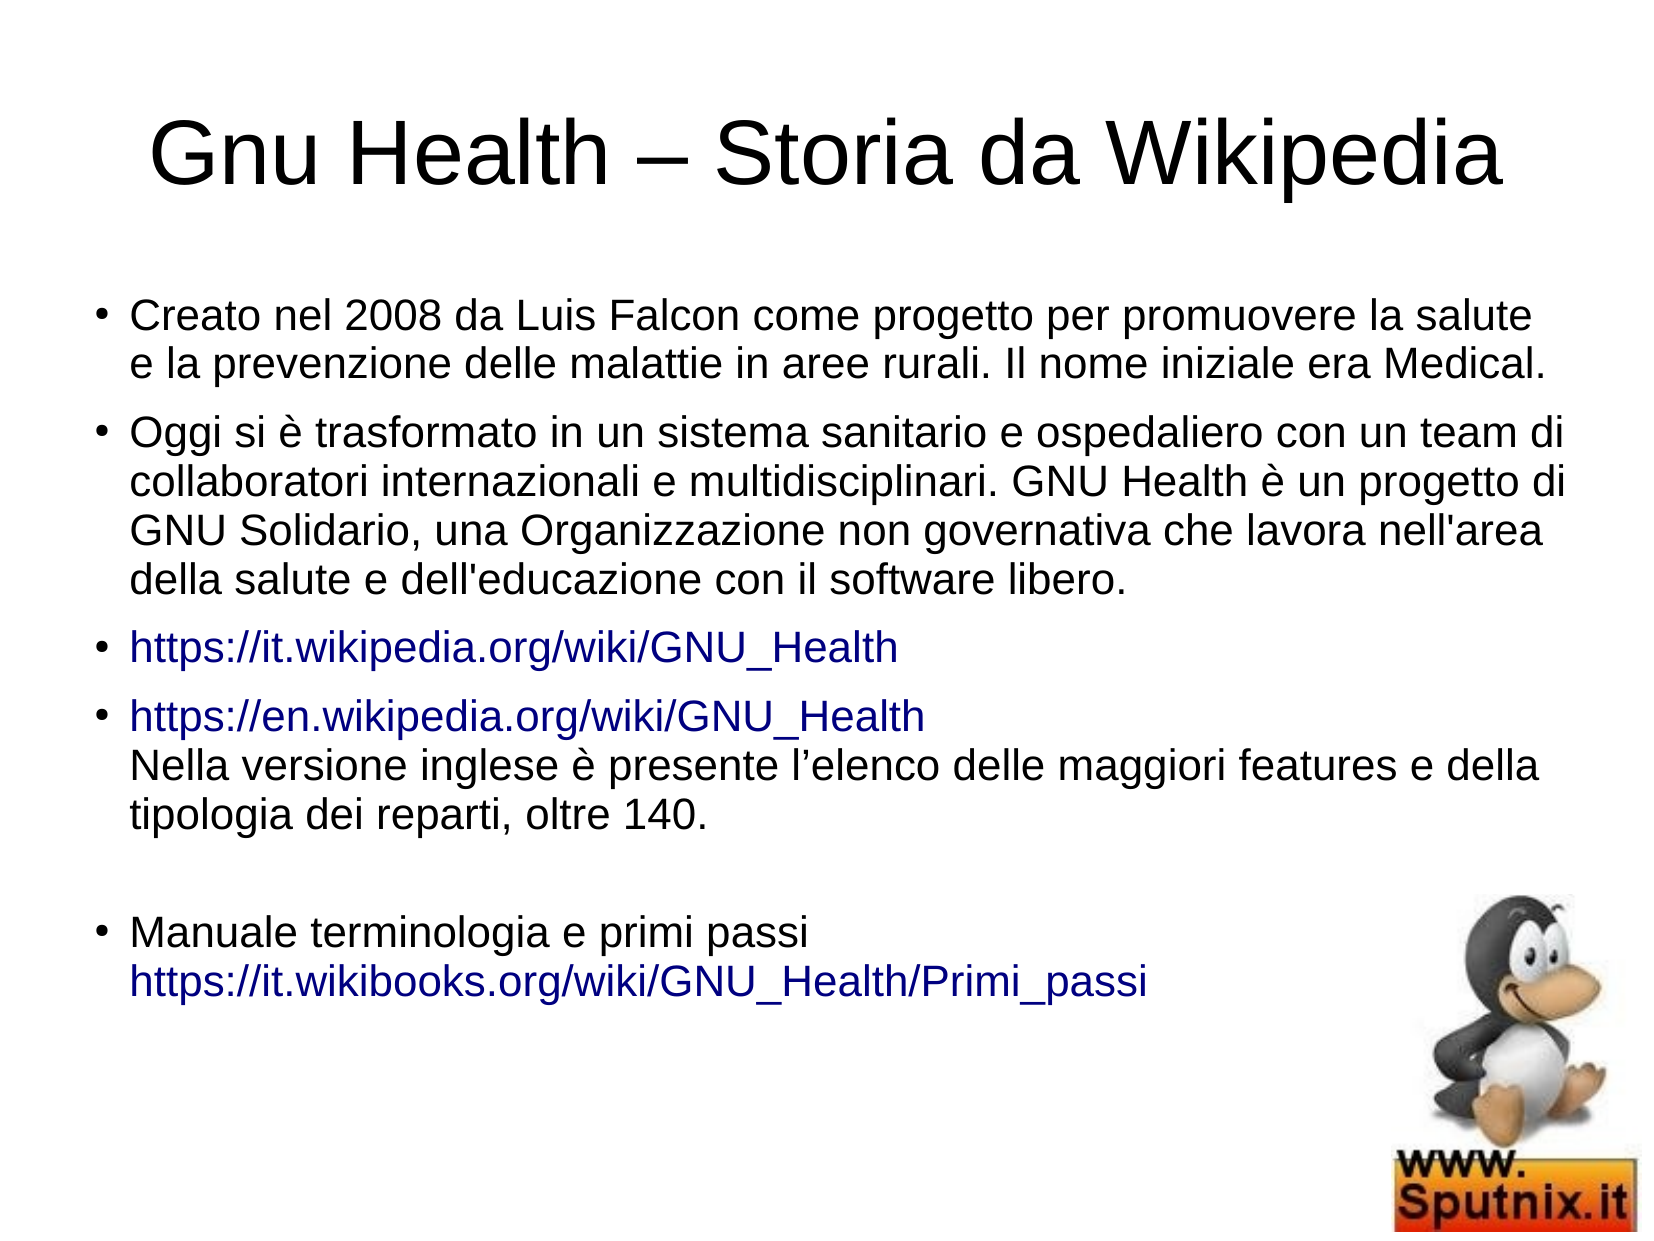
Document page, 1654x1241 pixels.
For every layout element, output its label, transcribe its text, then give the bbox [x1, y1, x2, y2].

list Creato nel 2008 da Luis Falcon come progetto per promuovere la salute e la prevenzione delle malattie in aree rurali. Il nome iniziale era Medical. Oggi si è trasformato in un sistema sanitario e ospedaliero con un team di collaboratori internazionali e multidisciplinari. GNU Health è un progetto di GNU Solidario, una Organizzazione non governativa che lavora nell'area della salute e dell'educazione con il software libero. https://it.wikipedia.org/wiki/GNU_Health https://en.wikipedia.org/wiki/GNU_Health Nella versione inglese è presente l’elenco delle maggiori features e della tipologia dei reparti, oltre 140. Manuale terminologia e primi passi https://it.wikibooks.org/wiki/GNU_Health/Primi_passi [82, 290, 1571, 1010]
picture [1391, 894, 1642, 1233]
title Gnu Health – Storia da Wikipedia [82, 49, 1571, 257]
